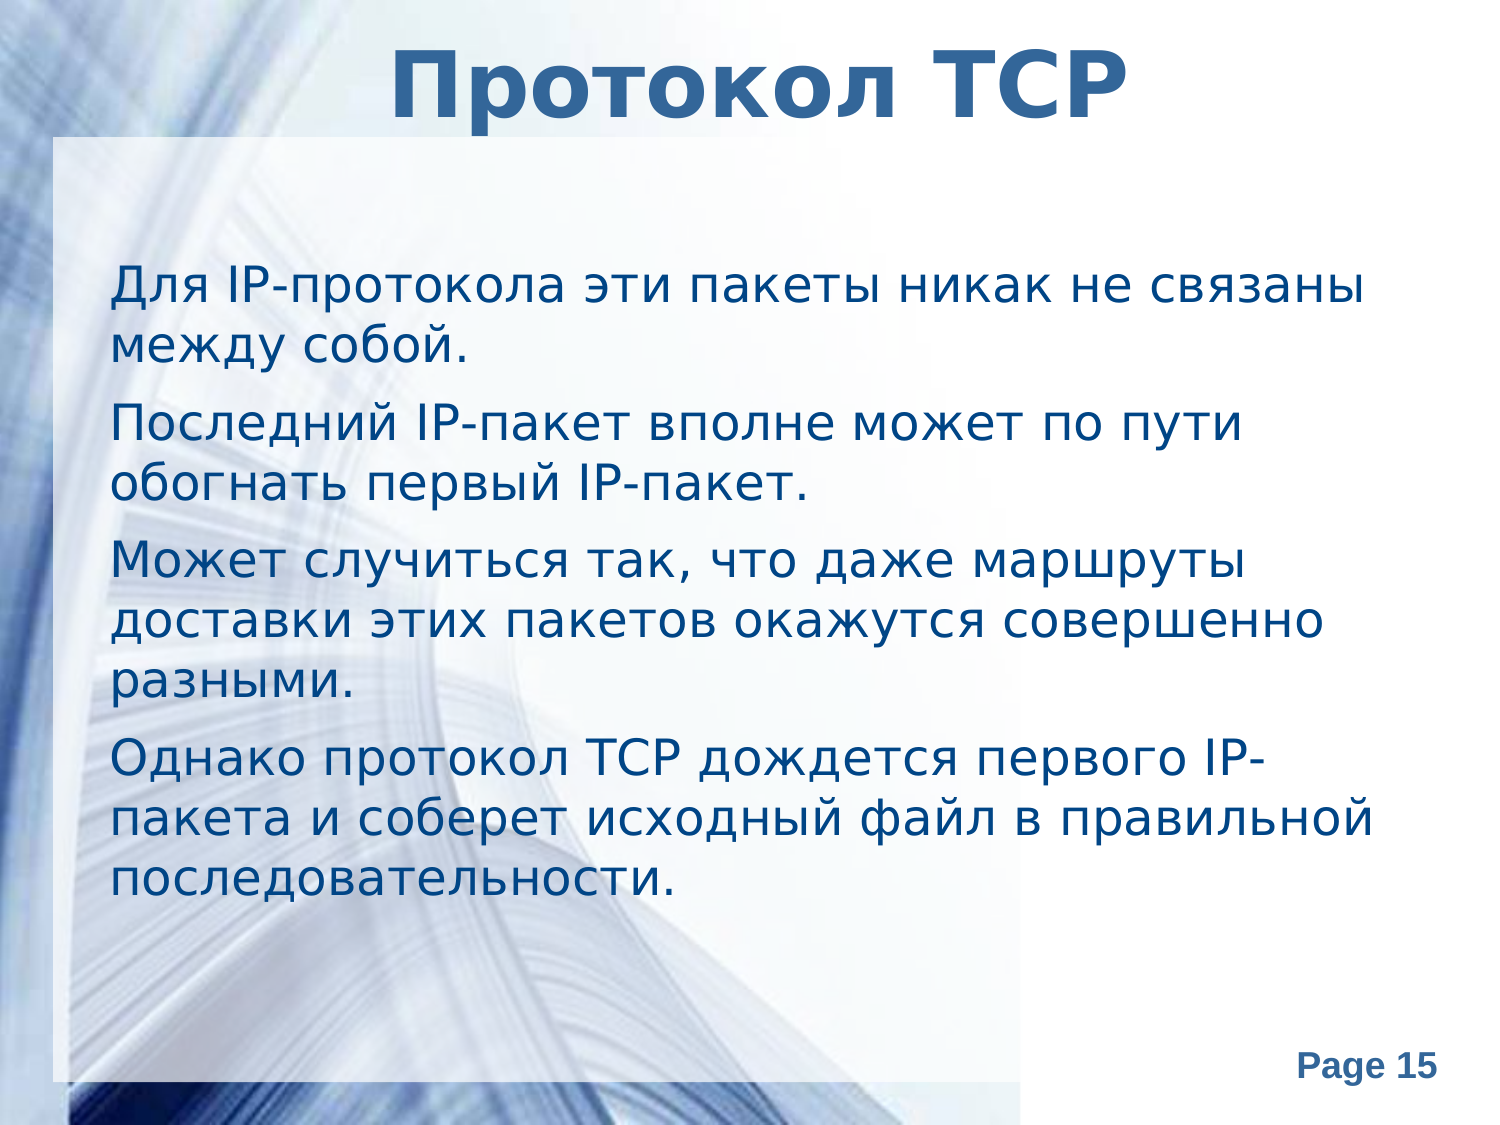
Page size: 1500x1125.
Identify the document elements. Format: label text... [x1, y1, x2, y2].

text_box Протокол TCP [372, 18, 1178, 144]
picture [0, 0, 1500, 1125]
text_box Для IP-протокола эти пакеты никак не связаны между собой. Последний IP-пакет вполне может по пути обогнать первый IP-пакет. Может случиться так, что даже маршруты доставки этих пакетов окажутся совершенно разными. Однако протокол TCP дождется первого IP-пакета и соберет исходный файл в правиль­ной последовательности. [94, 184, 1394, 591]
